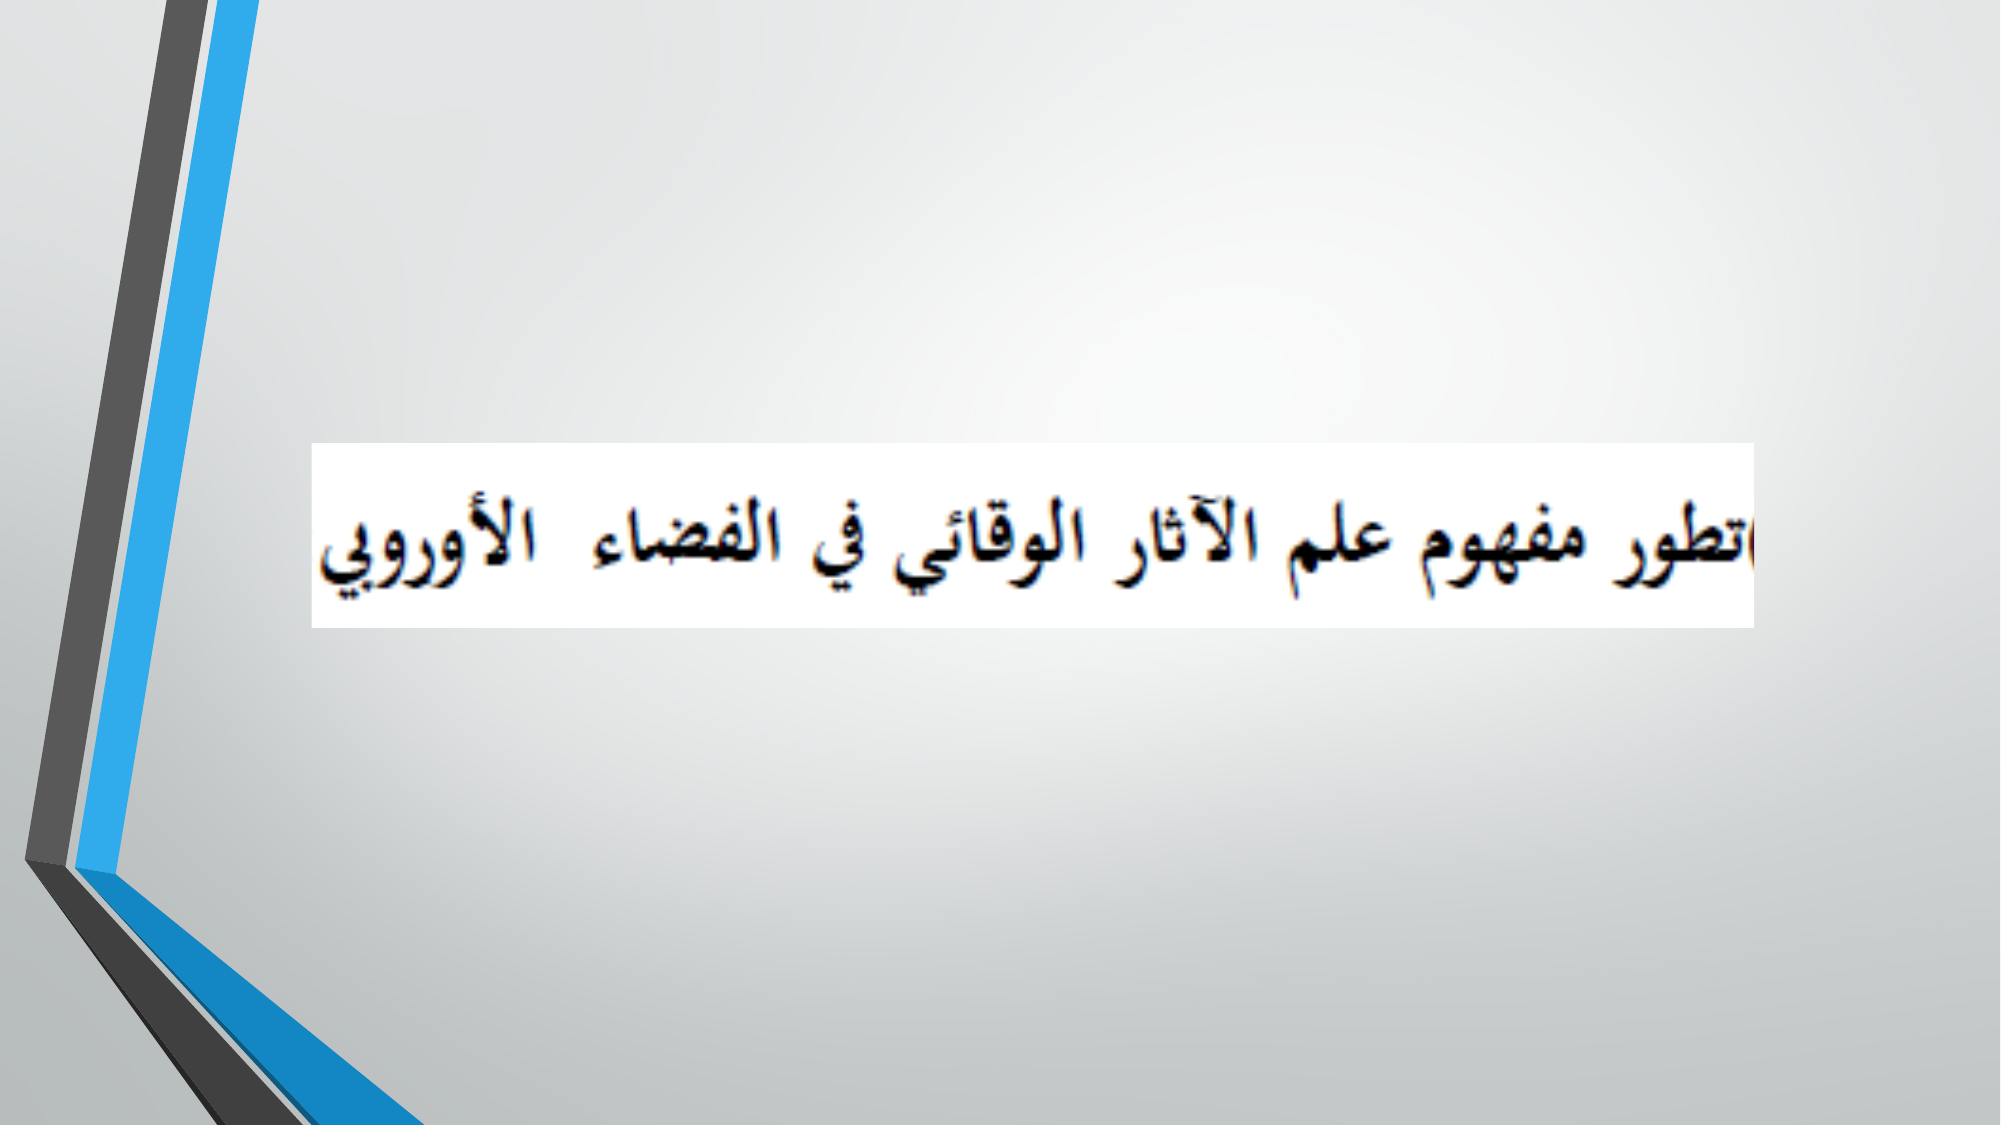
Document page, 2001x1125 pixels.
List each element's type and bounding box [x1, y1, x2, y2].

picture [311, 443, 1755, 628]
